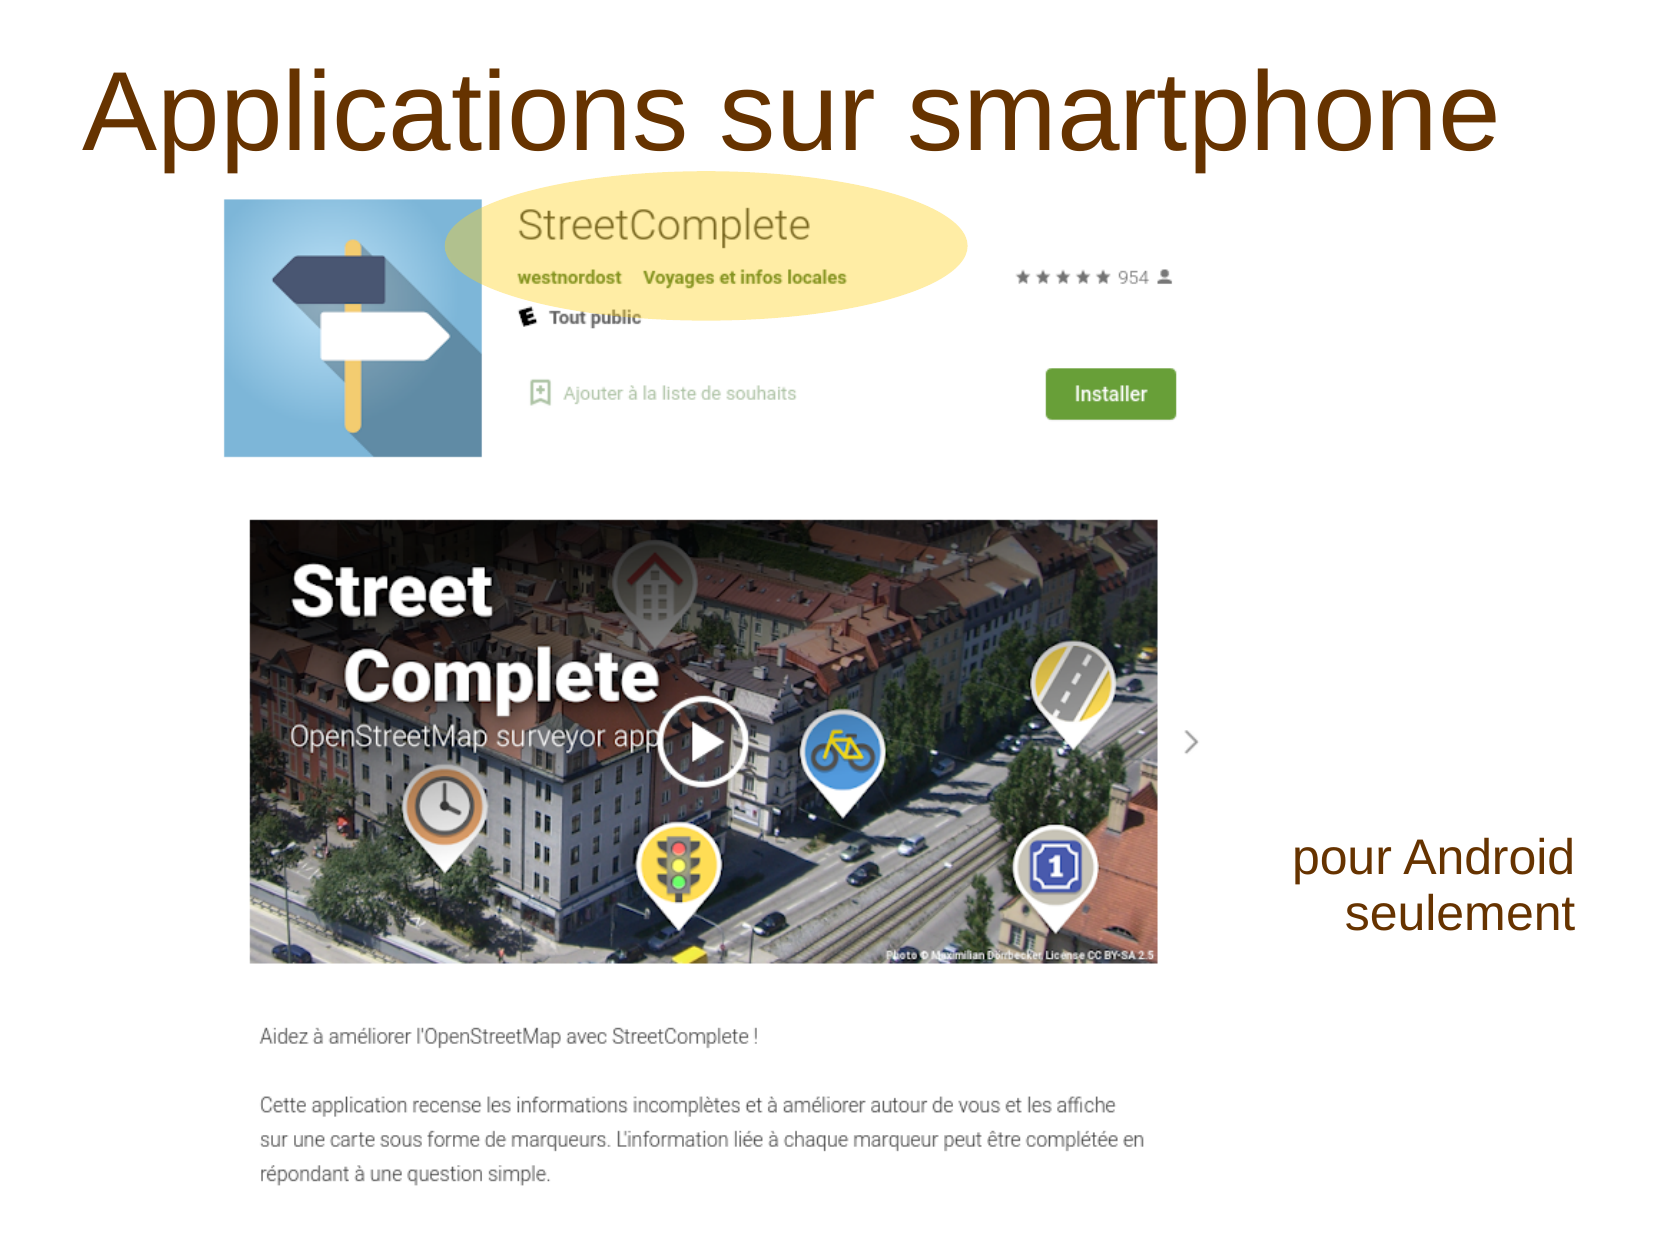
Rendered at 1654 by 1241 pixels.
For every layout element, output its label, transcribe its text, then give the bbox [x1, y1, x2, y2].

text_box pour Android seulement [1277, 821, 1601, 949]
title Applications sur smartphone [82, 40, 1572, 182]
picture [200, 181, 1205, 1197]
text_box [444, 171, 968, 321]
